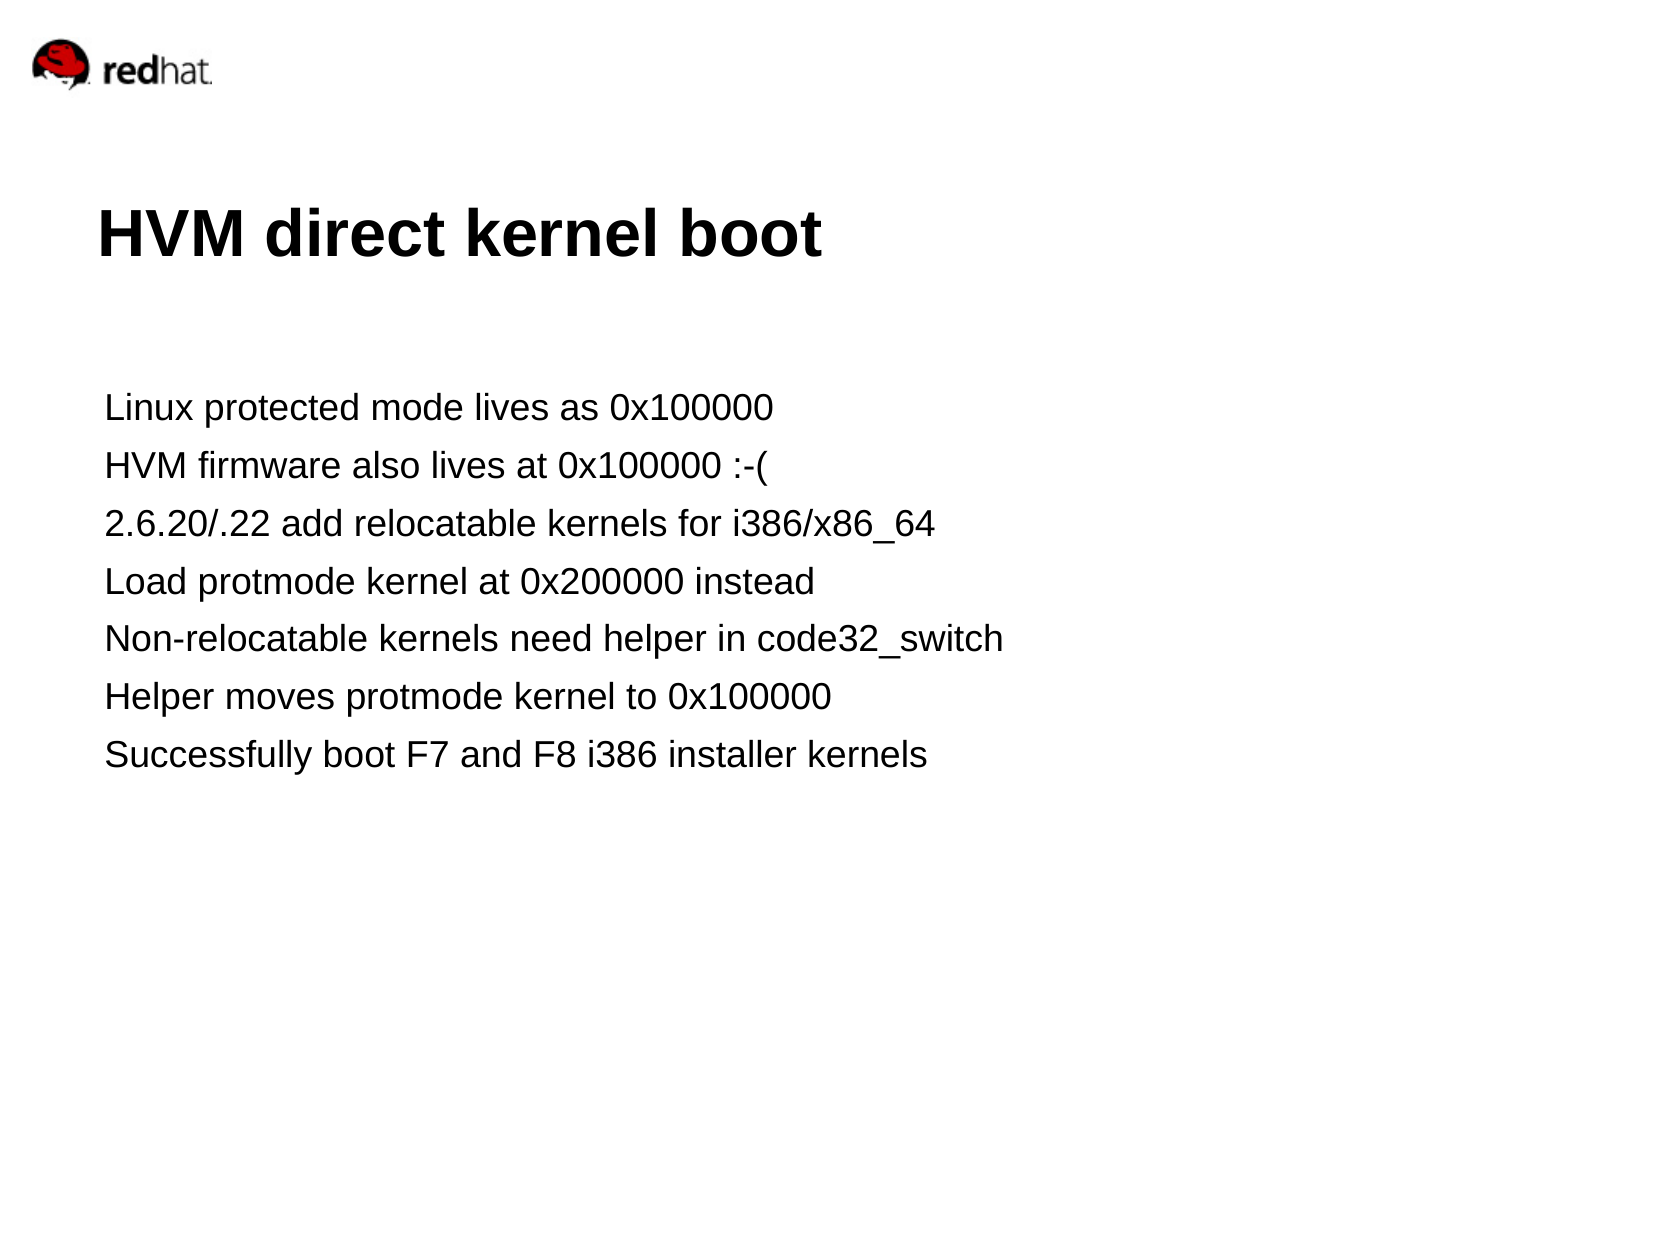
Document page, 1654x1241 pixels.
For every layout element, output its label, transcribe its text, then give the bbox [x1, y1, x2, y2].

picture [31, 37, 212, 98]
list Linux protected mode lives as 0x100000 HVM firmware also lives at 0x100000 :-( 2.6.20/.22 add relocatable kernels for i386/x86_64 Load protmode kernel at 0x200000 instead Non-relocatable kernels need helper in code32_switch Helper moves protmode kernel to 0x100000 Successfully boot F7 and F8 i386 installer kernels [104, 329, 1510, 1062]
title HVM direct kernel boot [79, 159, 1485, 308]
